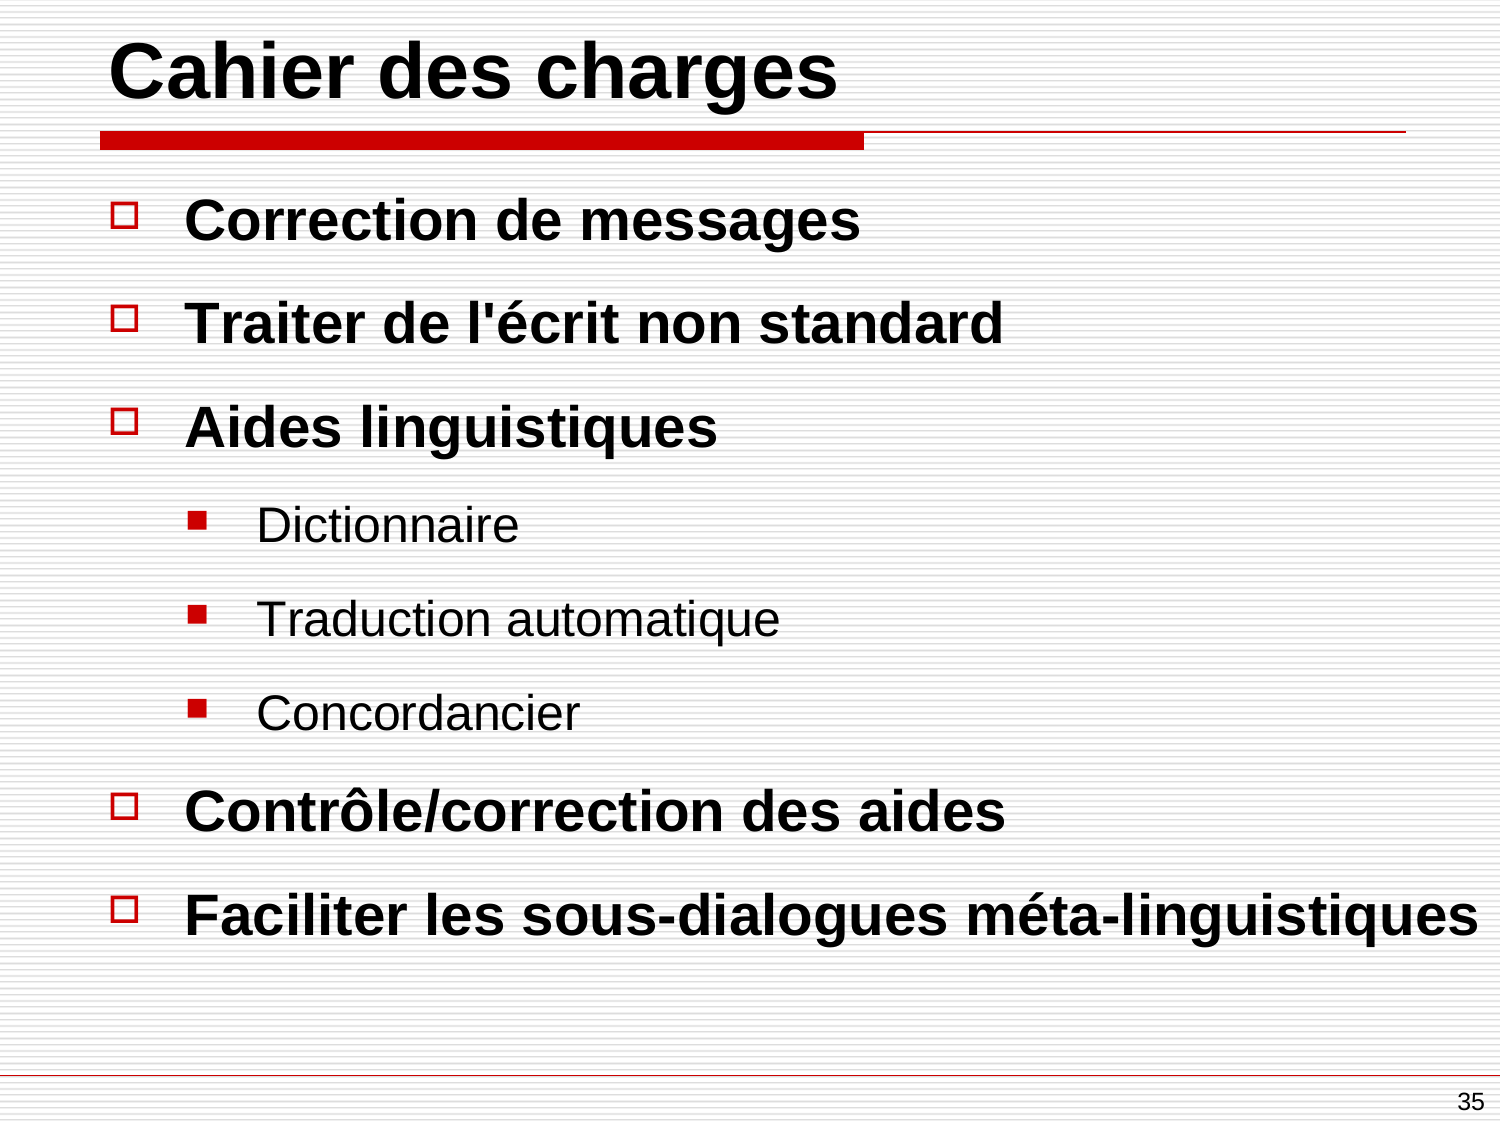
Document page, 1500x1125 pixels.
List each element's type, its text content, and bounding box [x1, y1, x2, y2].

title Cahier des charges [94, 11, 1407, 130]
picture [0, 1076, 1500, 1125]
list Correction de messages Traiter de l'écrit non standard Aides linguistiques Dictionnaire Traduction automatique Concordancier Contrôle/correction des aides Faciliter les sous-dialogues méta-linguistiques [92, 180, 1500, 1052]
picture [0, 0, 1500, 1075]
